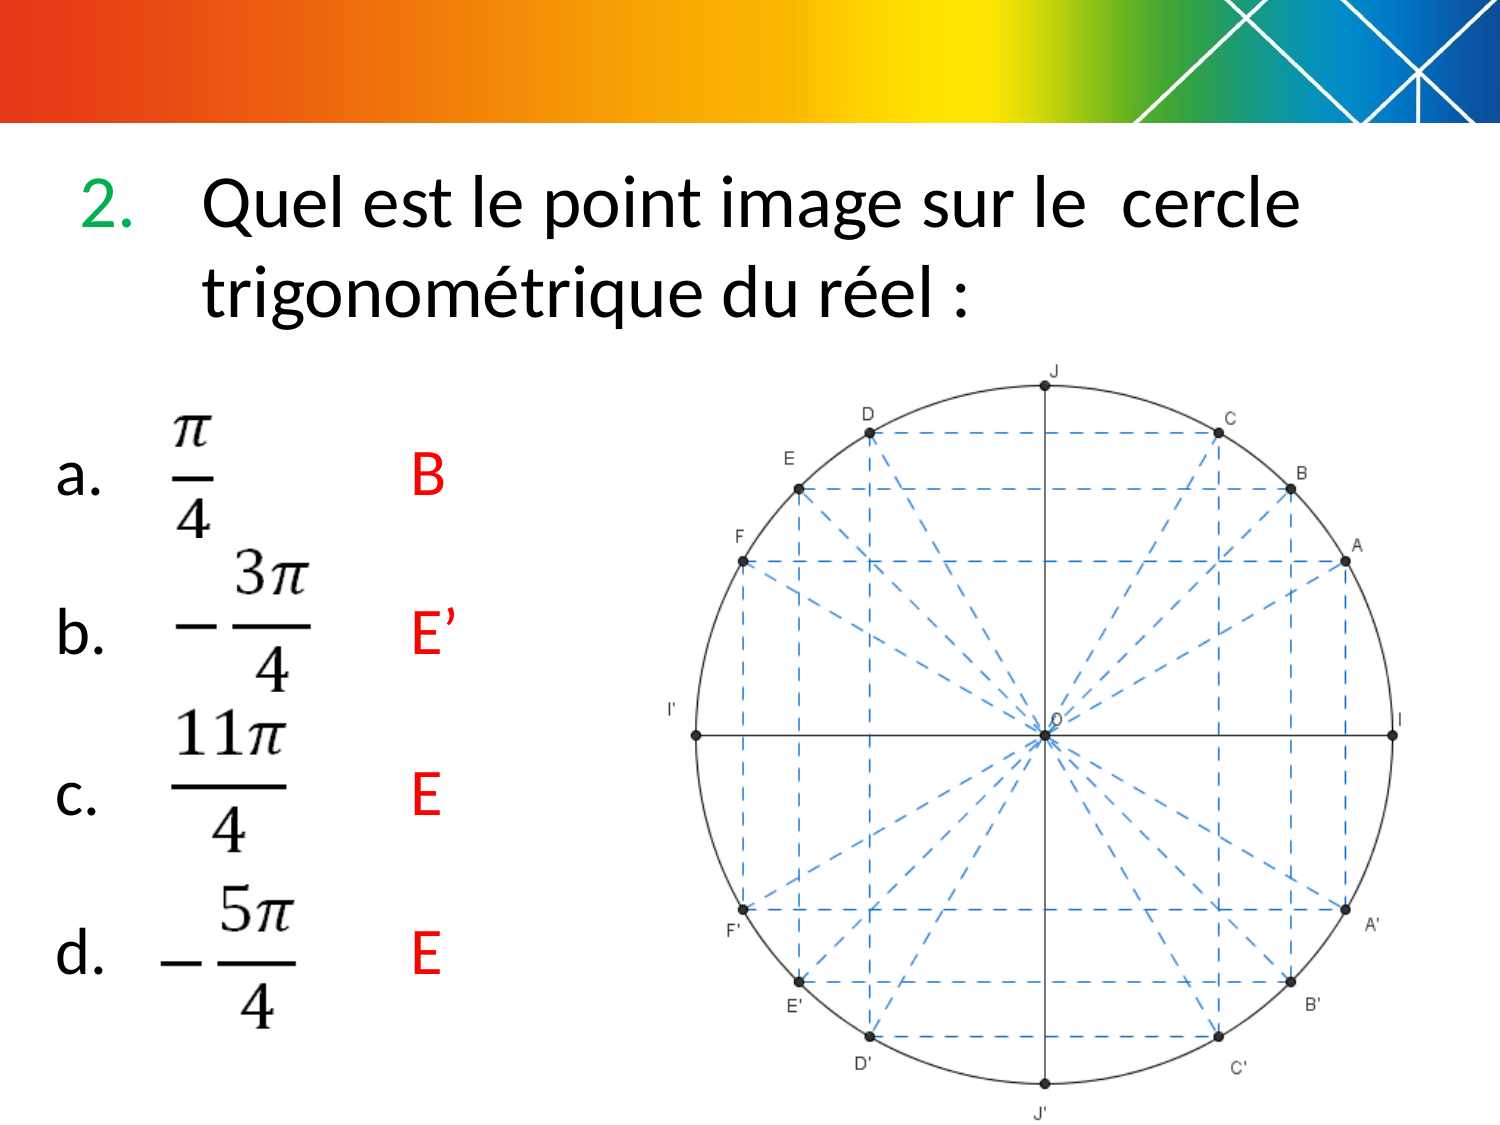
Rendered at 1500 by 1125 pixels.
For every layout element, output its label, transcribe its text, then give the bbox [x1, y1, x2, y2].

title Quel est le point image sur le cercle trigonométrique du réel : [64, 125, 1426, 360]
picture [1340, 0, 1500, 123]
text_box a. b. c. d. [41, 420, 395, 996]
picture [147, 397, 333, 865]
picture [653, 354, 1418, 1125]
picture [0, 0, 1359, 123]
picture [147, 869, 315, 1040]
text_box B E’ E E [395, 420, 561, 996]
